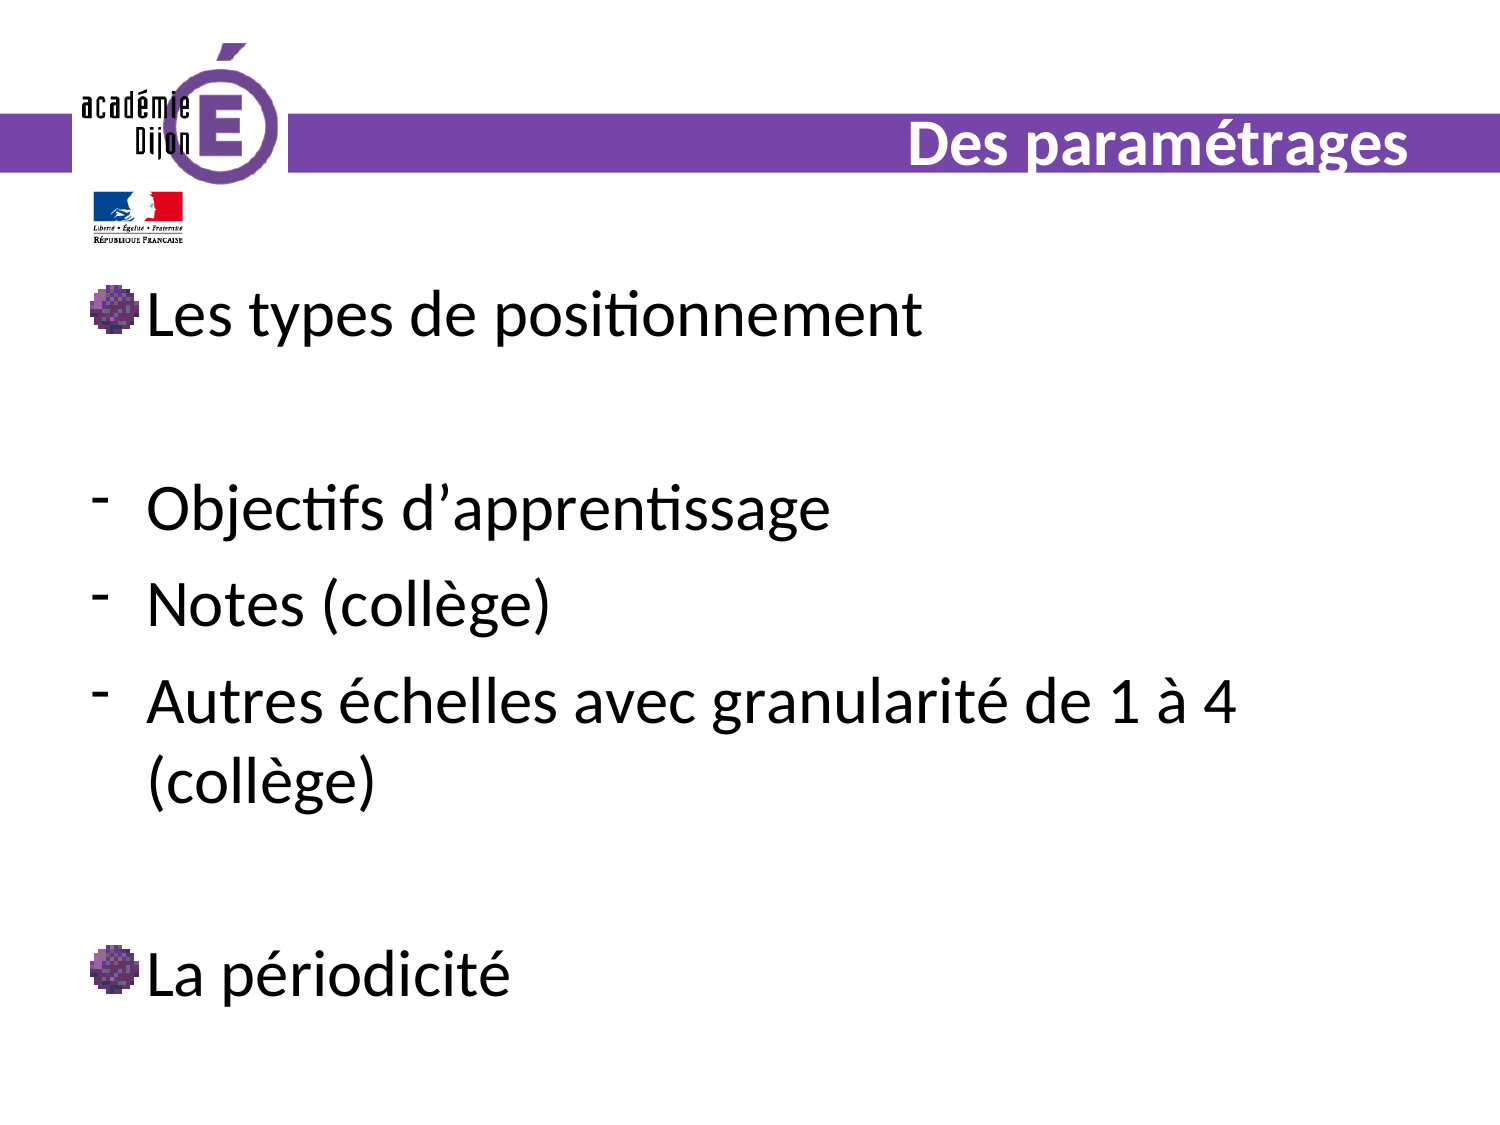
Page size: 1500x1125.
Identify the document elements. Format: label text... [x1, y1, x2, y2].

picture [82, 43, 278, 243]
picture [90, 945, 139, 994]
text_box Les types de positionnement Objectifs d’apprentissage Notes (collège) Autres échelles avec granularité de 1 à 4 (collège) La périodicité [75, 262, 1426, 1005]
text_box Des paramétrages [360, 45, 1426, 233]
picture [90, 285, 139, 334]
